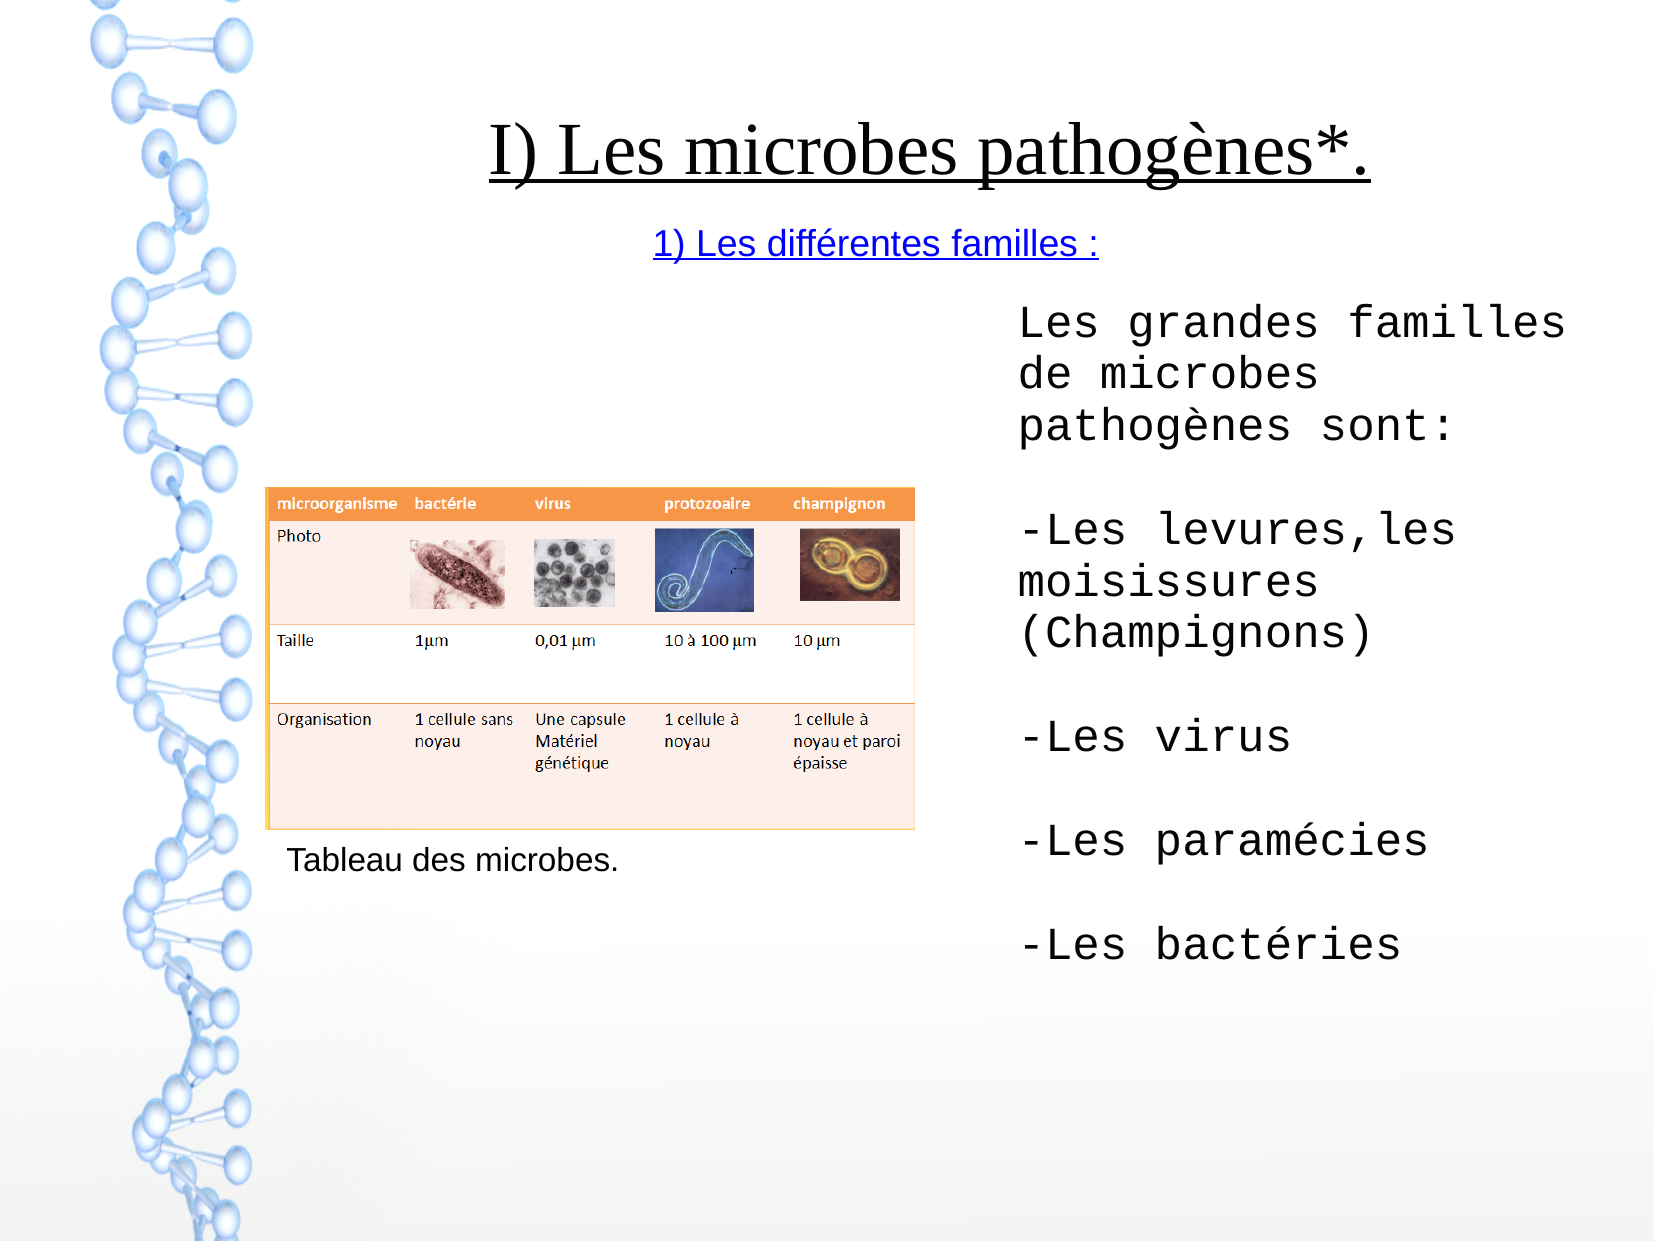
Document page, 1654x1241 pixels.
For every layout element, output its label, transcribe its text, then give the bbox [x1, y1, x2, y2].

text_box Tableau des microbes. [271, 833, 638, 887]
text_box 1) Les différentes familles : [637, 214, 1134, 272]
picture [0, 0, 1654, 1241]
list Les grandes familles de microbes pathogènes sont: -Les levures,les moisissures (Champignons) -Les virus -Les paramécies -Les bactéries [946, 299, 1595, 1019]
title I) Les microbes pathogènes*. [265, 47, 1595, 252]
